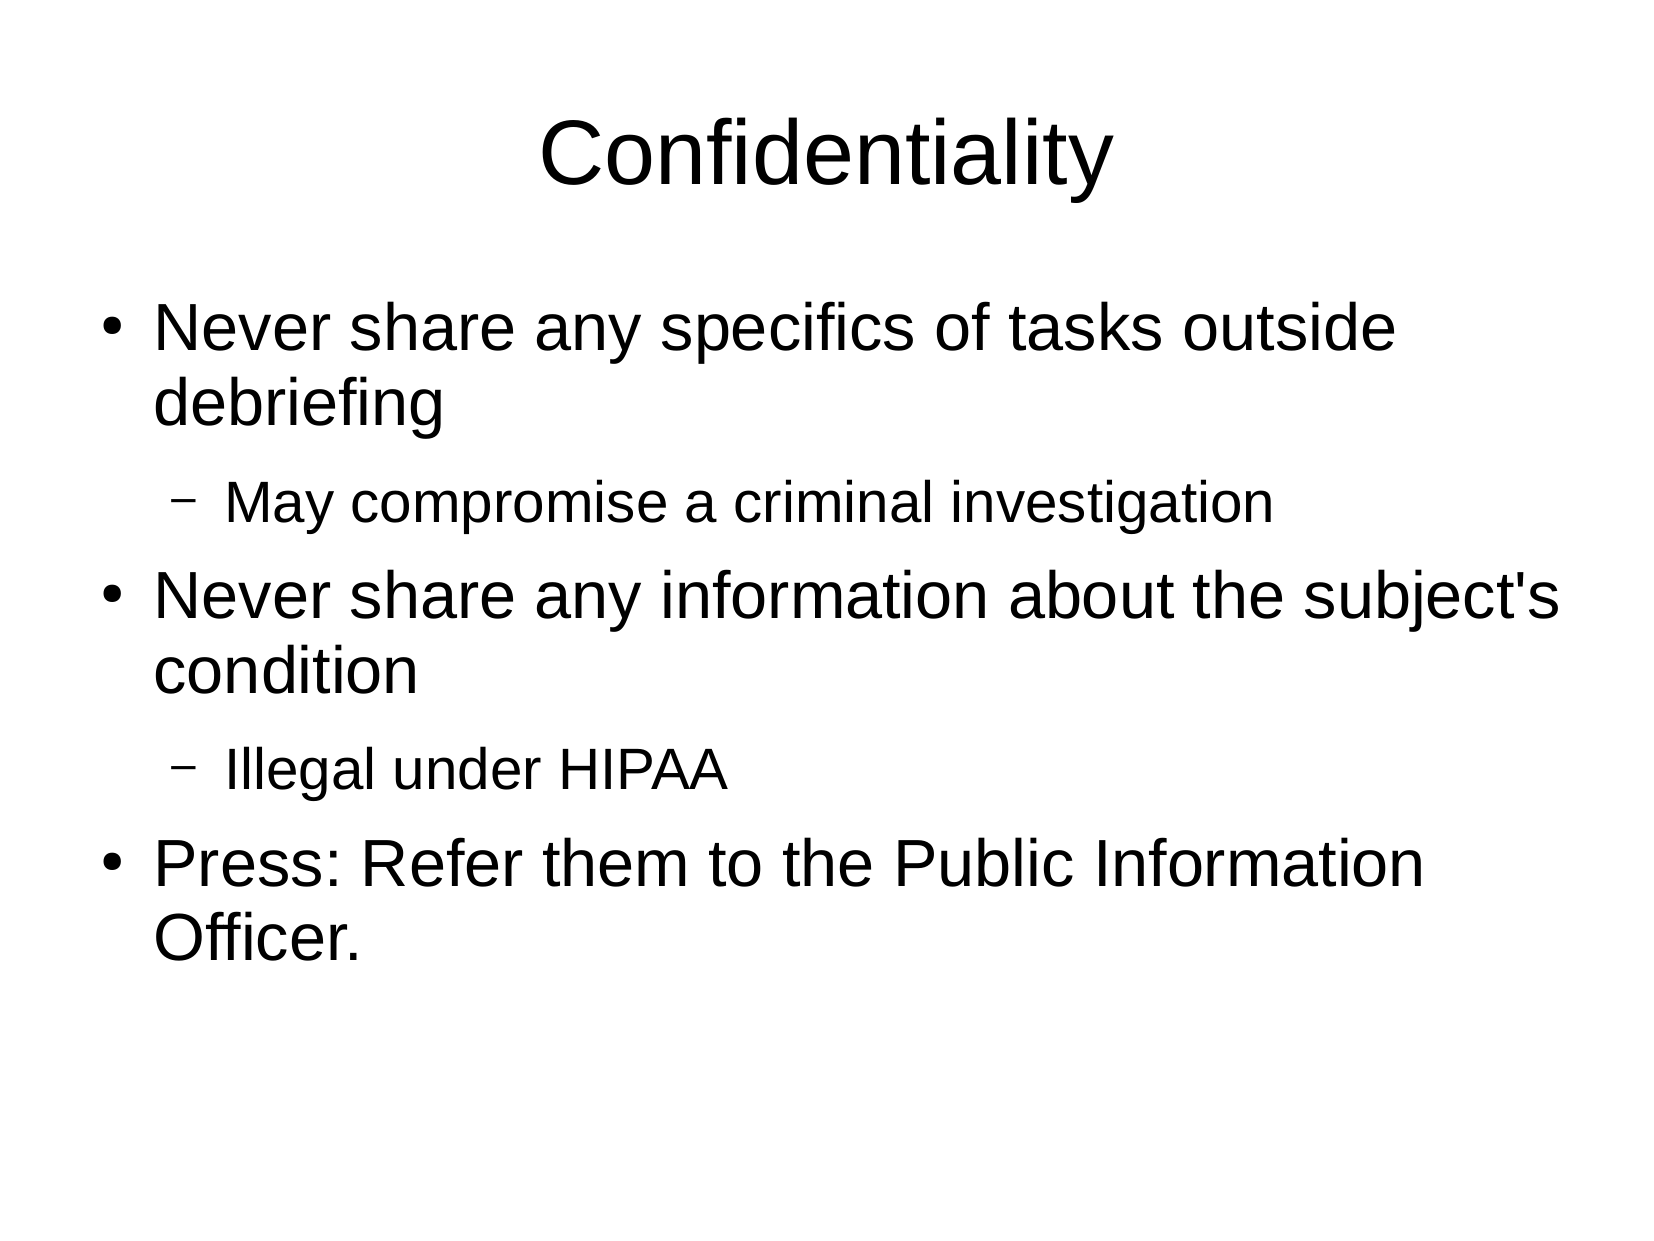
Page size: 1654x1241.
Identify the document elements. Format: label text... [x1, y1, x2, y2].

title Confidentiality [82, 49, 1571, 257]
list Never share any specifics of tasks outside debriefing May compromise a criminal investigation Never share any information about the subject's condition Illegal under HIPAA Press: Refer them to the Public Information Officer. [82, 290, 1571, 1010]
